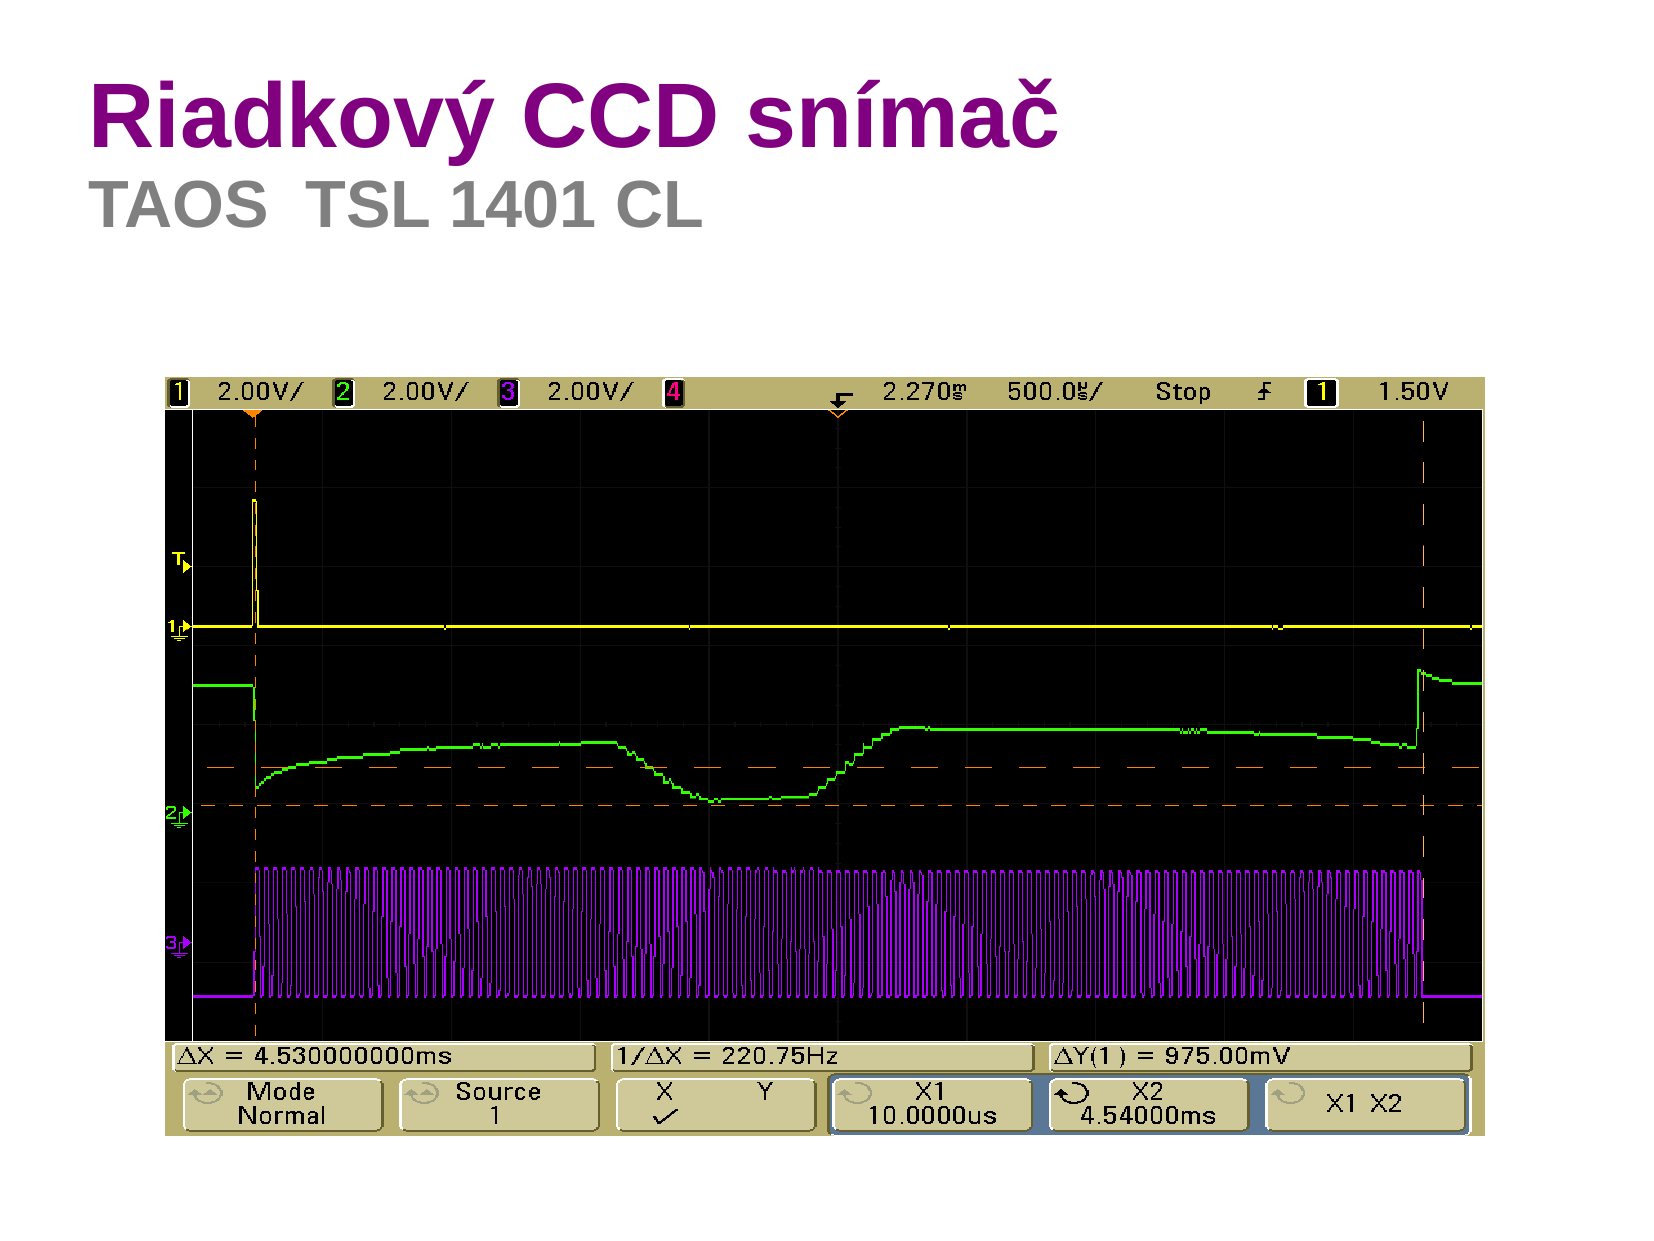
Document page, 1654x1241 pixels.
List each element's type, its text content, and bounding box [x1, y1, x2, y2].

title Riadkový CCD snímač TAOS TSL 1401 CL [88, 49, 1571, 257]
picture [165, 377, 1485, 1136]
